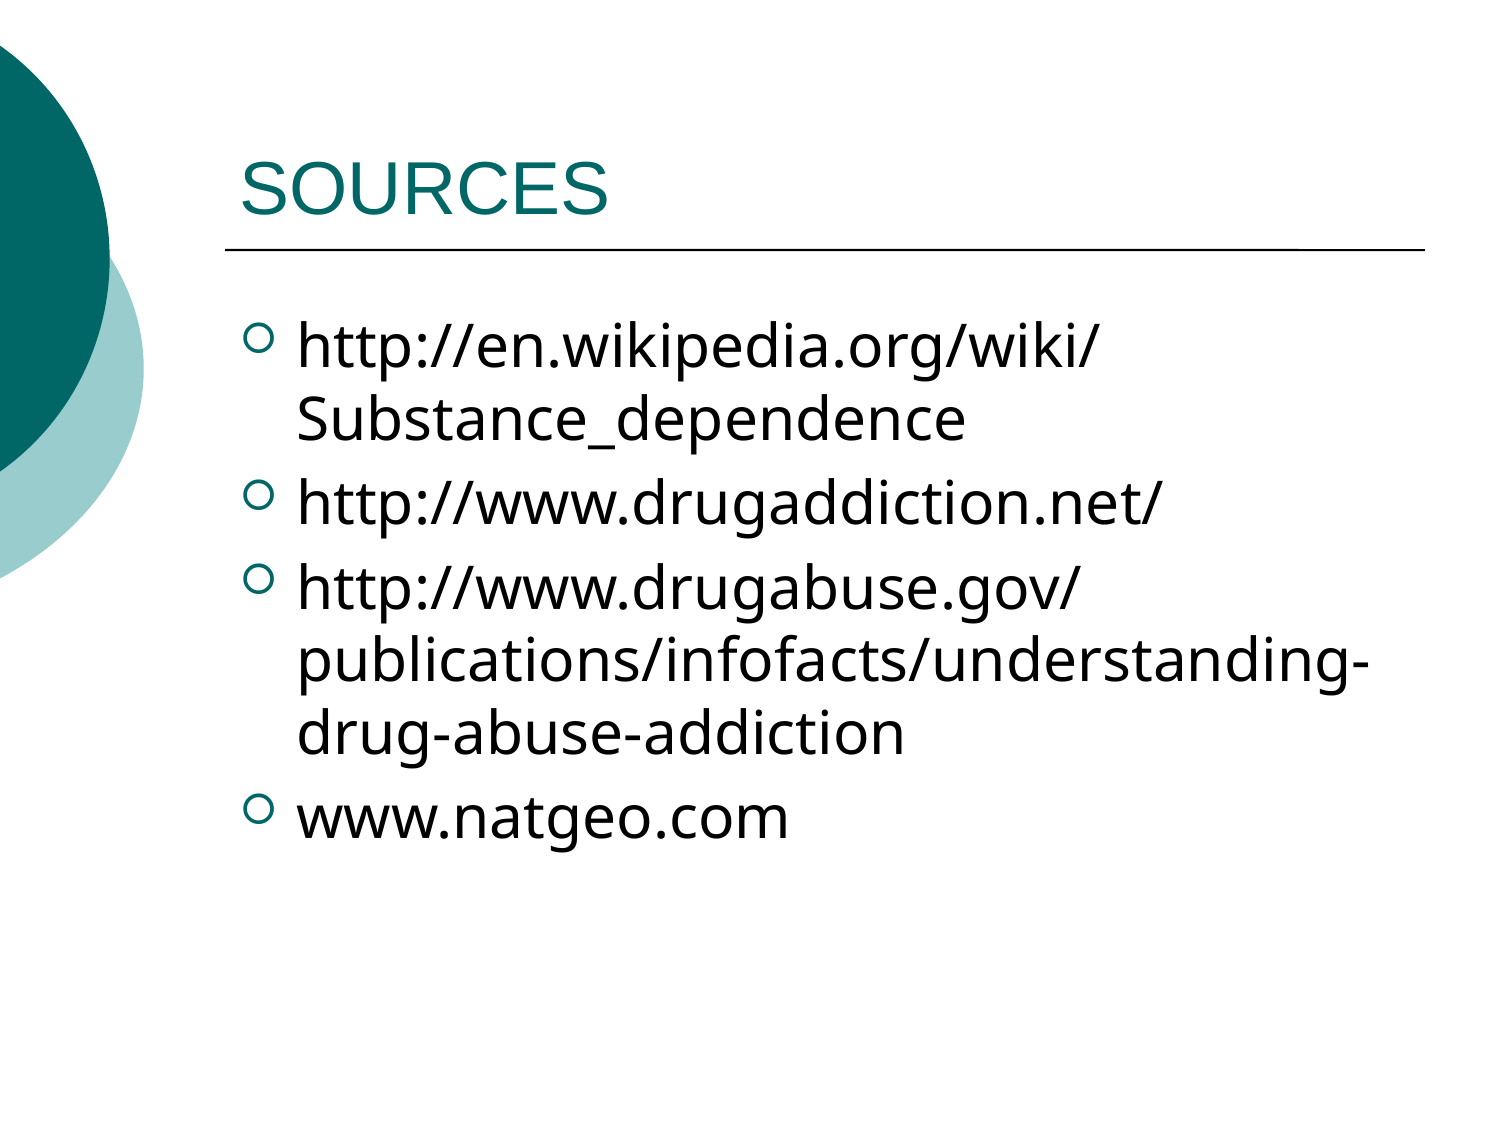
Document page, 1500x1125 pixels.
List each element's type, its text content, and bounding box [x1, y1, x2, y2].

list http://en.wikipedia.org/wiki/Substance_dependence http://www.drugaddiction.net/ http://www.drugabuse.gov/publications/infofacts/understanding-drug-abuse-addiction www.natgeo.com [224, 299, 1425, 975]
title SOURCES [224, 49, 1425, 237]
